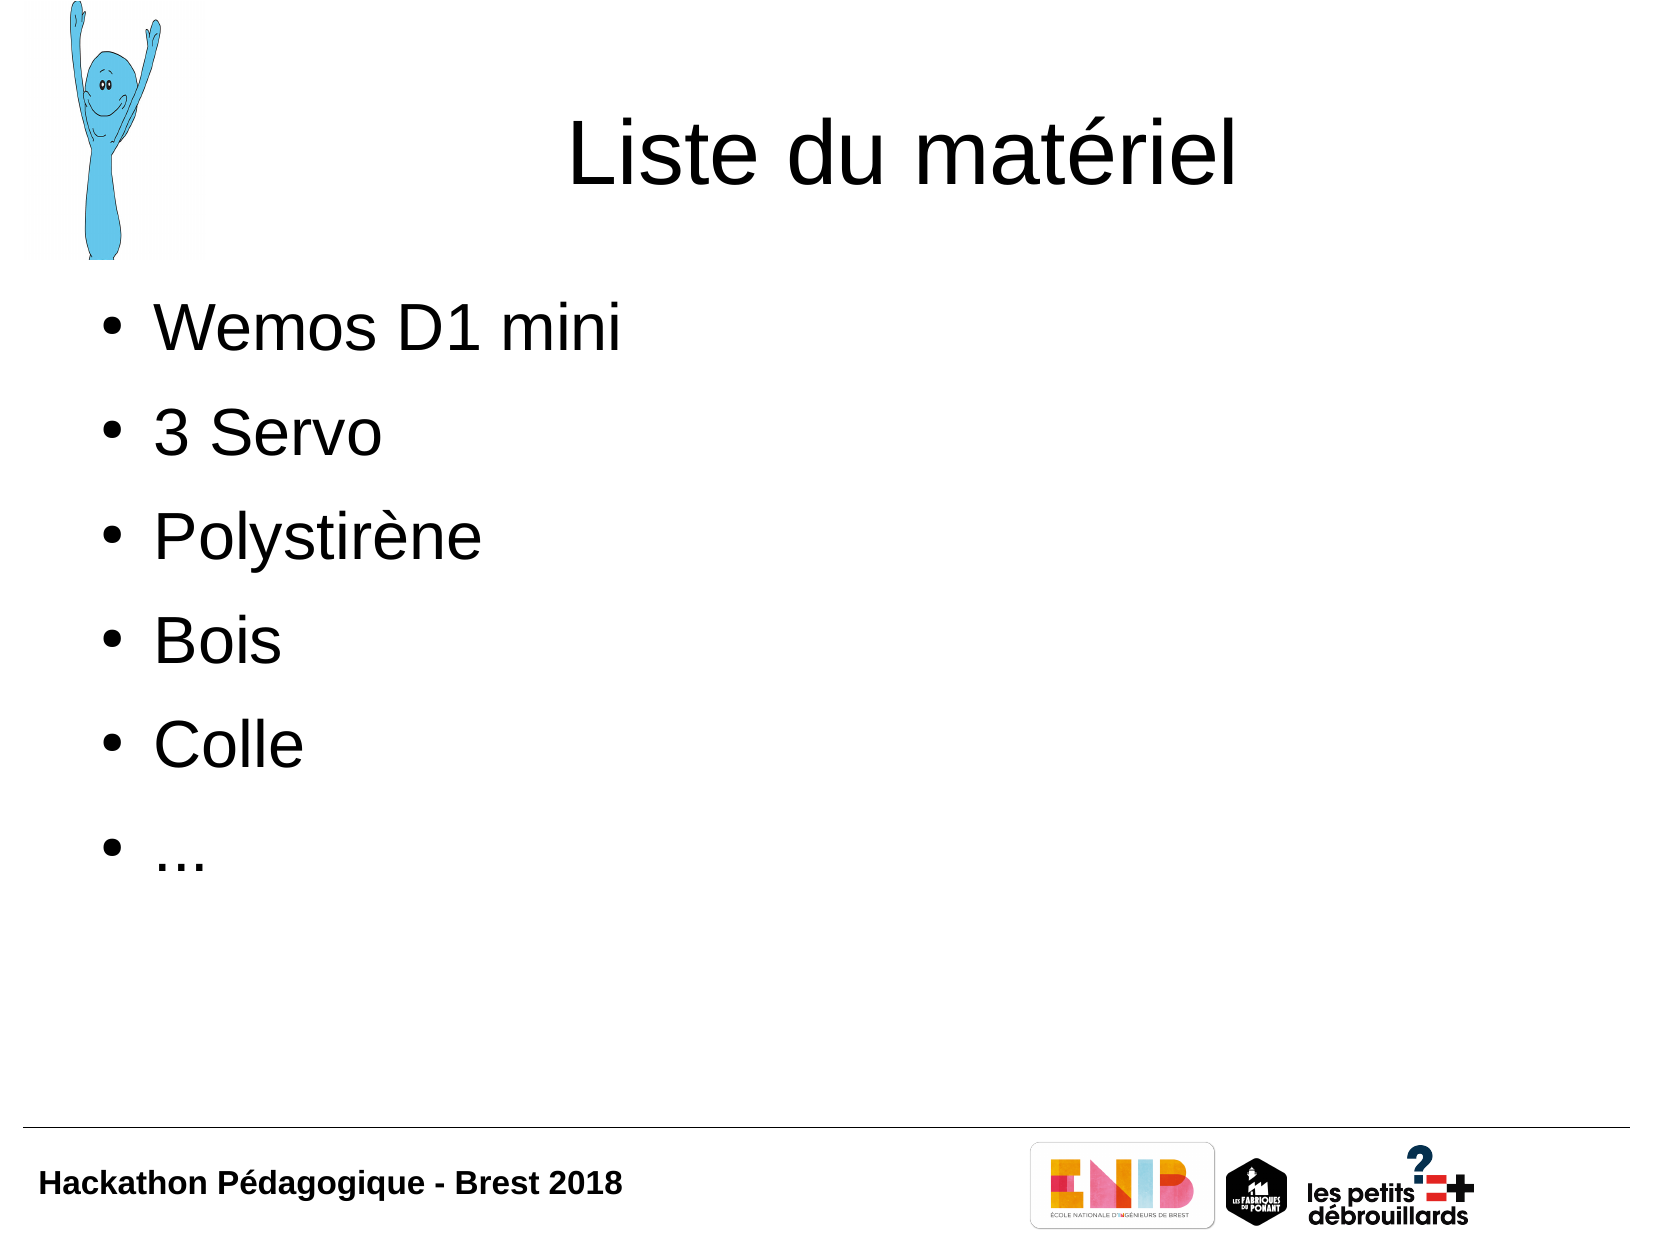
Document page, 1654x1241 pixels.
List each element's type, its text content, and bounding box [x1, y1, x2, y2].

picture [24, 1, 206, 260]
text_box Hackathon Pédagogique - Brest 2018 [23, 1157, 945, 1210]
list Wemos D1 mini 3 Servo Polystirène Bois Colle ... [82, 290, 1571, 1109]
title Liste du matériel [236, 49, 1571, 257]
picture [1308, 1145, 1474, 1225]
picture [1015, 1127, 1287, 1241]
